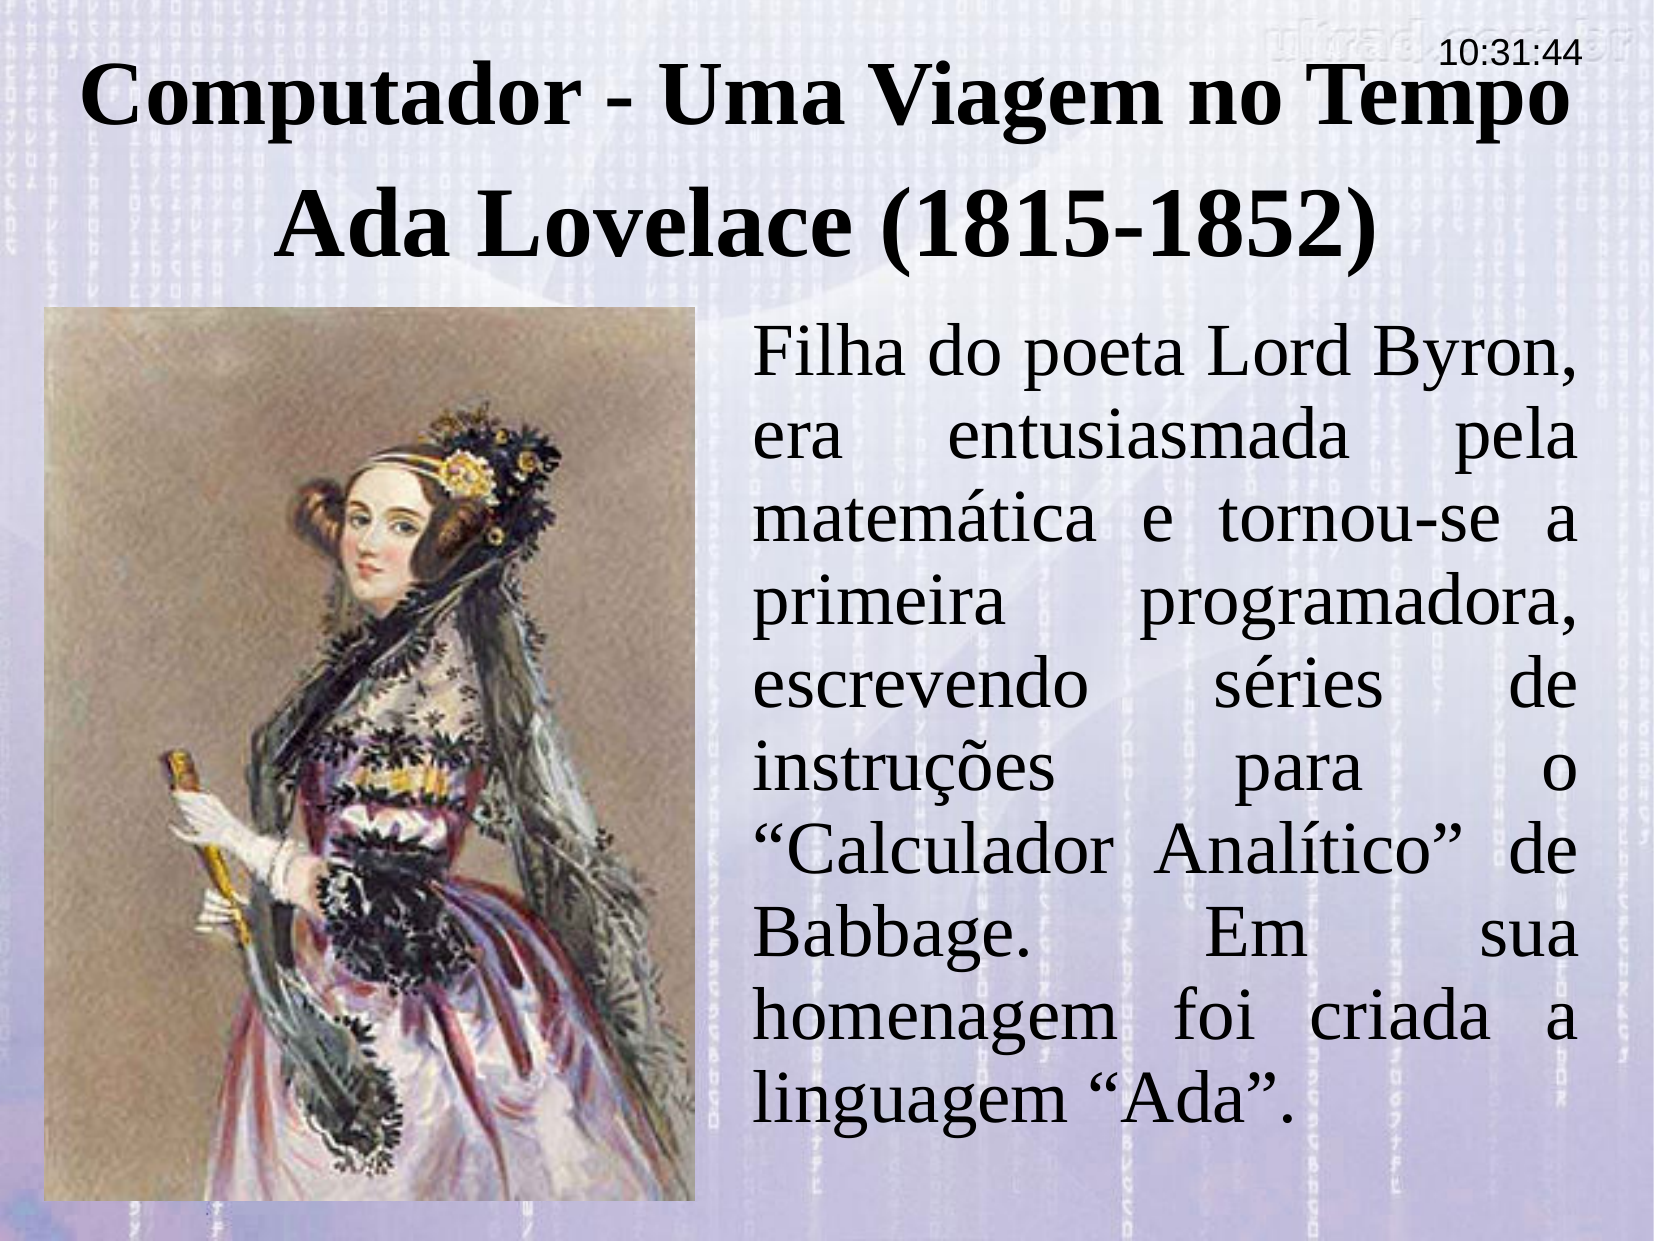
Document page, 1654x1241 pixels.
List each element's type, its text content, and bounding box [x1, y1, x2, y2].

text_box Computador - Uma Viagem no Tempo [29, 35, 1625, 171]
text_box Filha do poeta Lord Byron, era entusiasmada pela matemática e tornou-se a primeira programadora, escrevendo séries de instruções para o “Calculador Analítico” de Babbage. Em sua homenagem foi criada a linguagem “Ada”. [738, 301, 1595, 1224]
text_box Ada Lovelace (1815-1852) [29, 171, 1625, 305]
text_box 11:21:03 [1423, 23, 1631, 94]
picture [0, 0, 1654, 1241]
